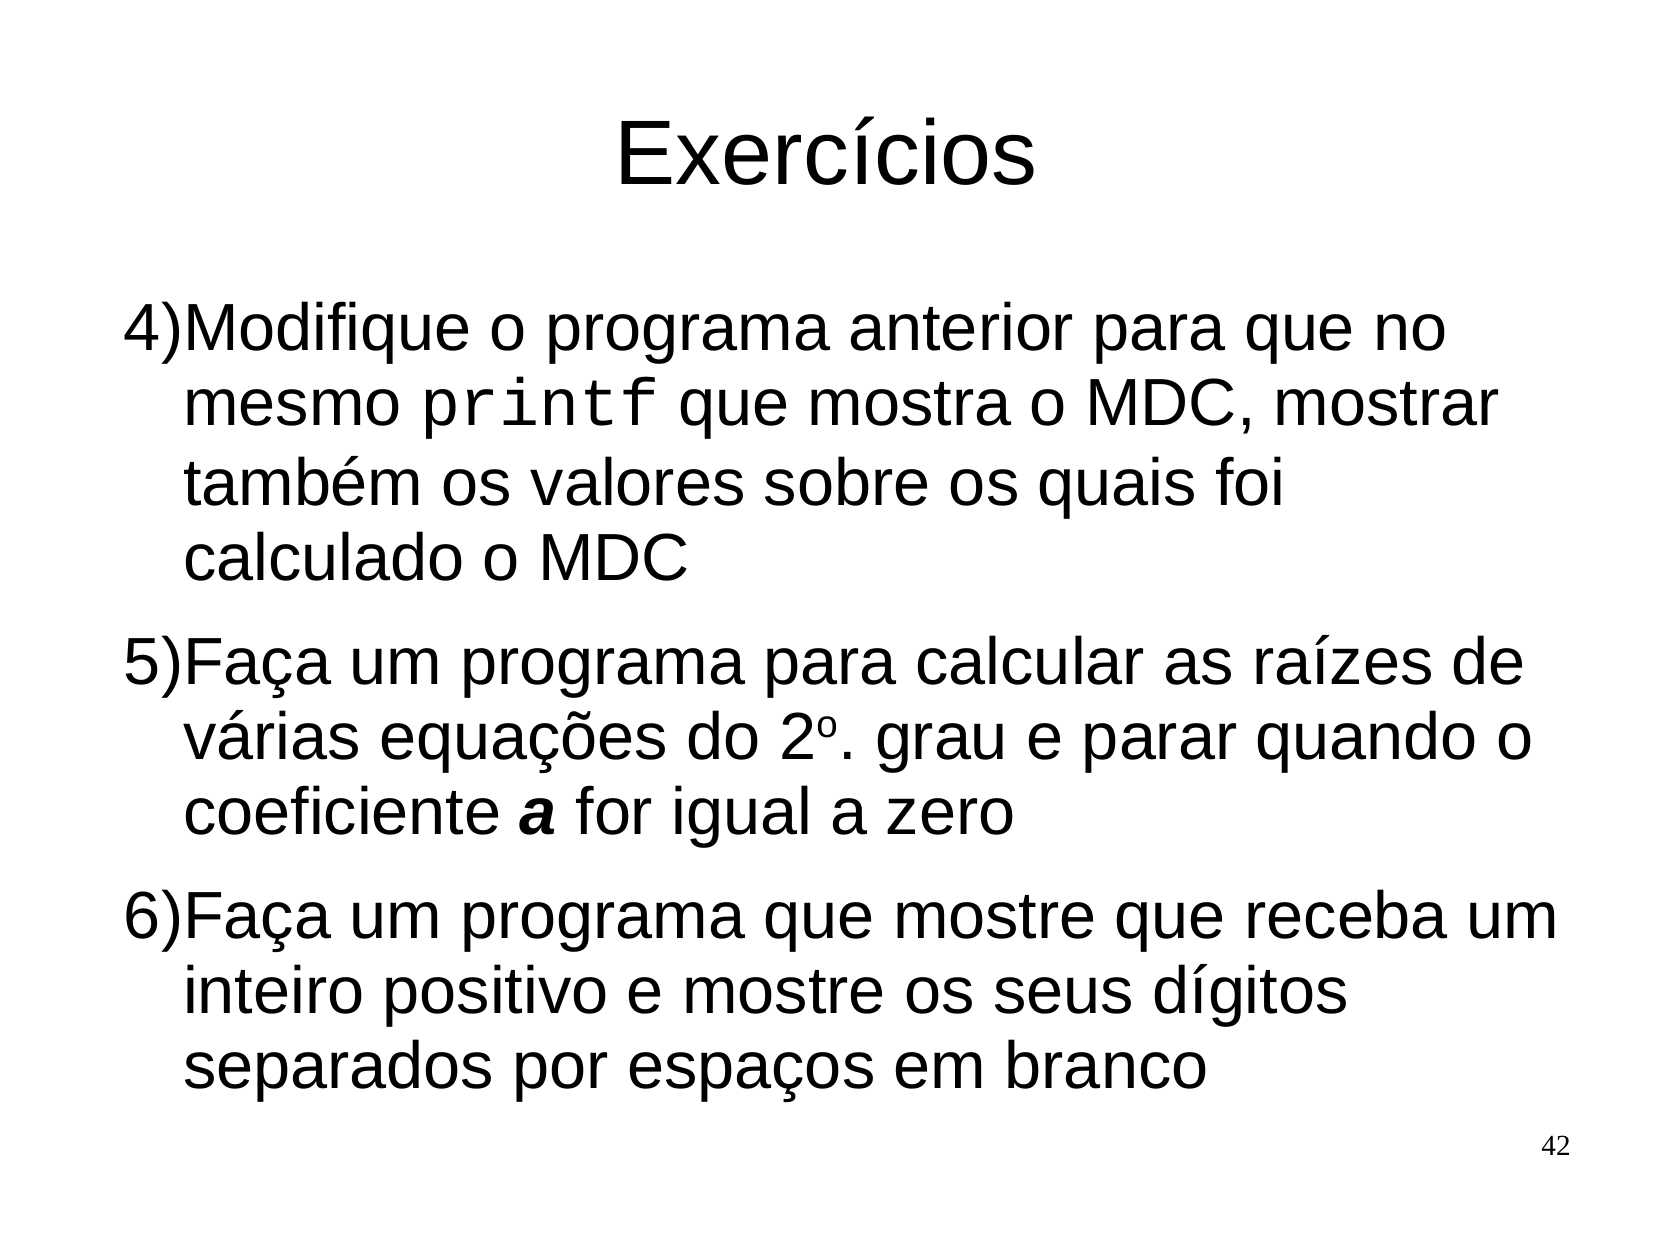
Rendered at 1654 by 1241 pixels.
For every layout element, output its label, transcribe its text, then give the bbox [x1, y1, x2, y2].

list Modifique o programa anterior para que no mesmo printf que mostra o MDC, mostrar também os valores sobre os quais foi calculado o MDC Faça um programa para calcular as raízes de várias equações do 2o. grau e parar quando o coeficiente a for igual a zero Faça um programa que mostre que receba um inteiro positivo e mostre os seus dígitos separados por espaços em branco [82, 290, 1571, 1134]
title Exercícios [82, 49, 1571, 257]
